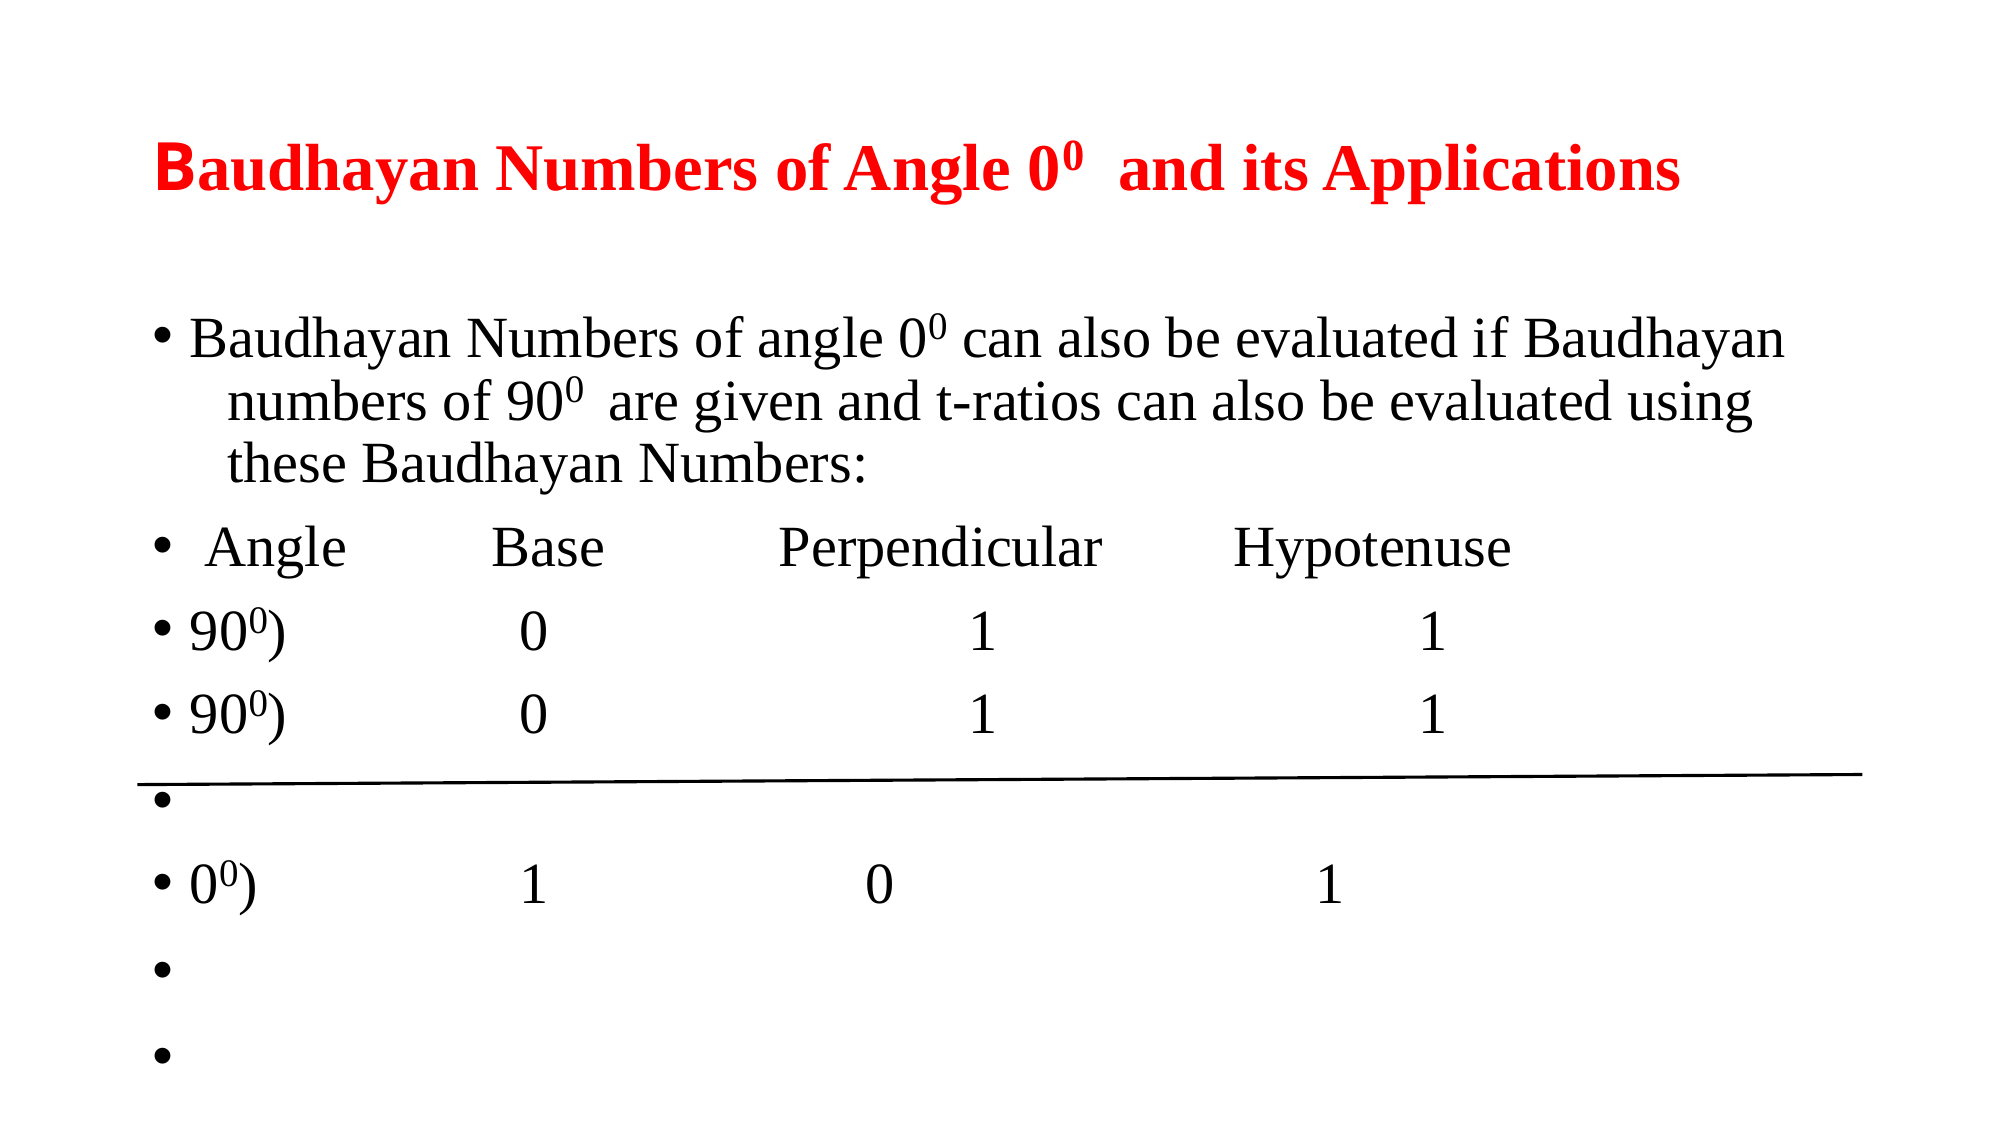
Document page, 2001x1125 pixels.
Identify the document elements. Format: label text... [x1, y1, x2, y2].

title Baudhayan Numbers of Angle 00 and its Applications [137, 59, 1863, 278]
list Baudhayan Numbers of angle 00 can also be evaluated if Baudhayan numbers of 900 are given and t-ratios can also be evaluated using these Baudhayan Numbers: Angle Base Perpendicular Hypotenuse 900) 0 1 1 900) 0 1 1 00) 1 0 1 [137, 299, 1863, 783]
list Baudhayan Numbers of angle 00 can also be evaluated if Baudhayan numbers of 900 are given and t-ratios can also be evaluated using these Baudhayan Numbers: Angle Base Perpendicular Hypotenuse 900) 0 1 1 900) 0 1 1 00) 1 0 1 [137, 777, 1863, 1014]
